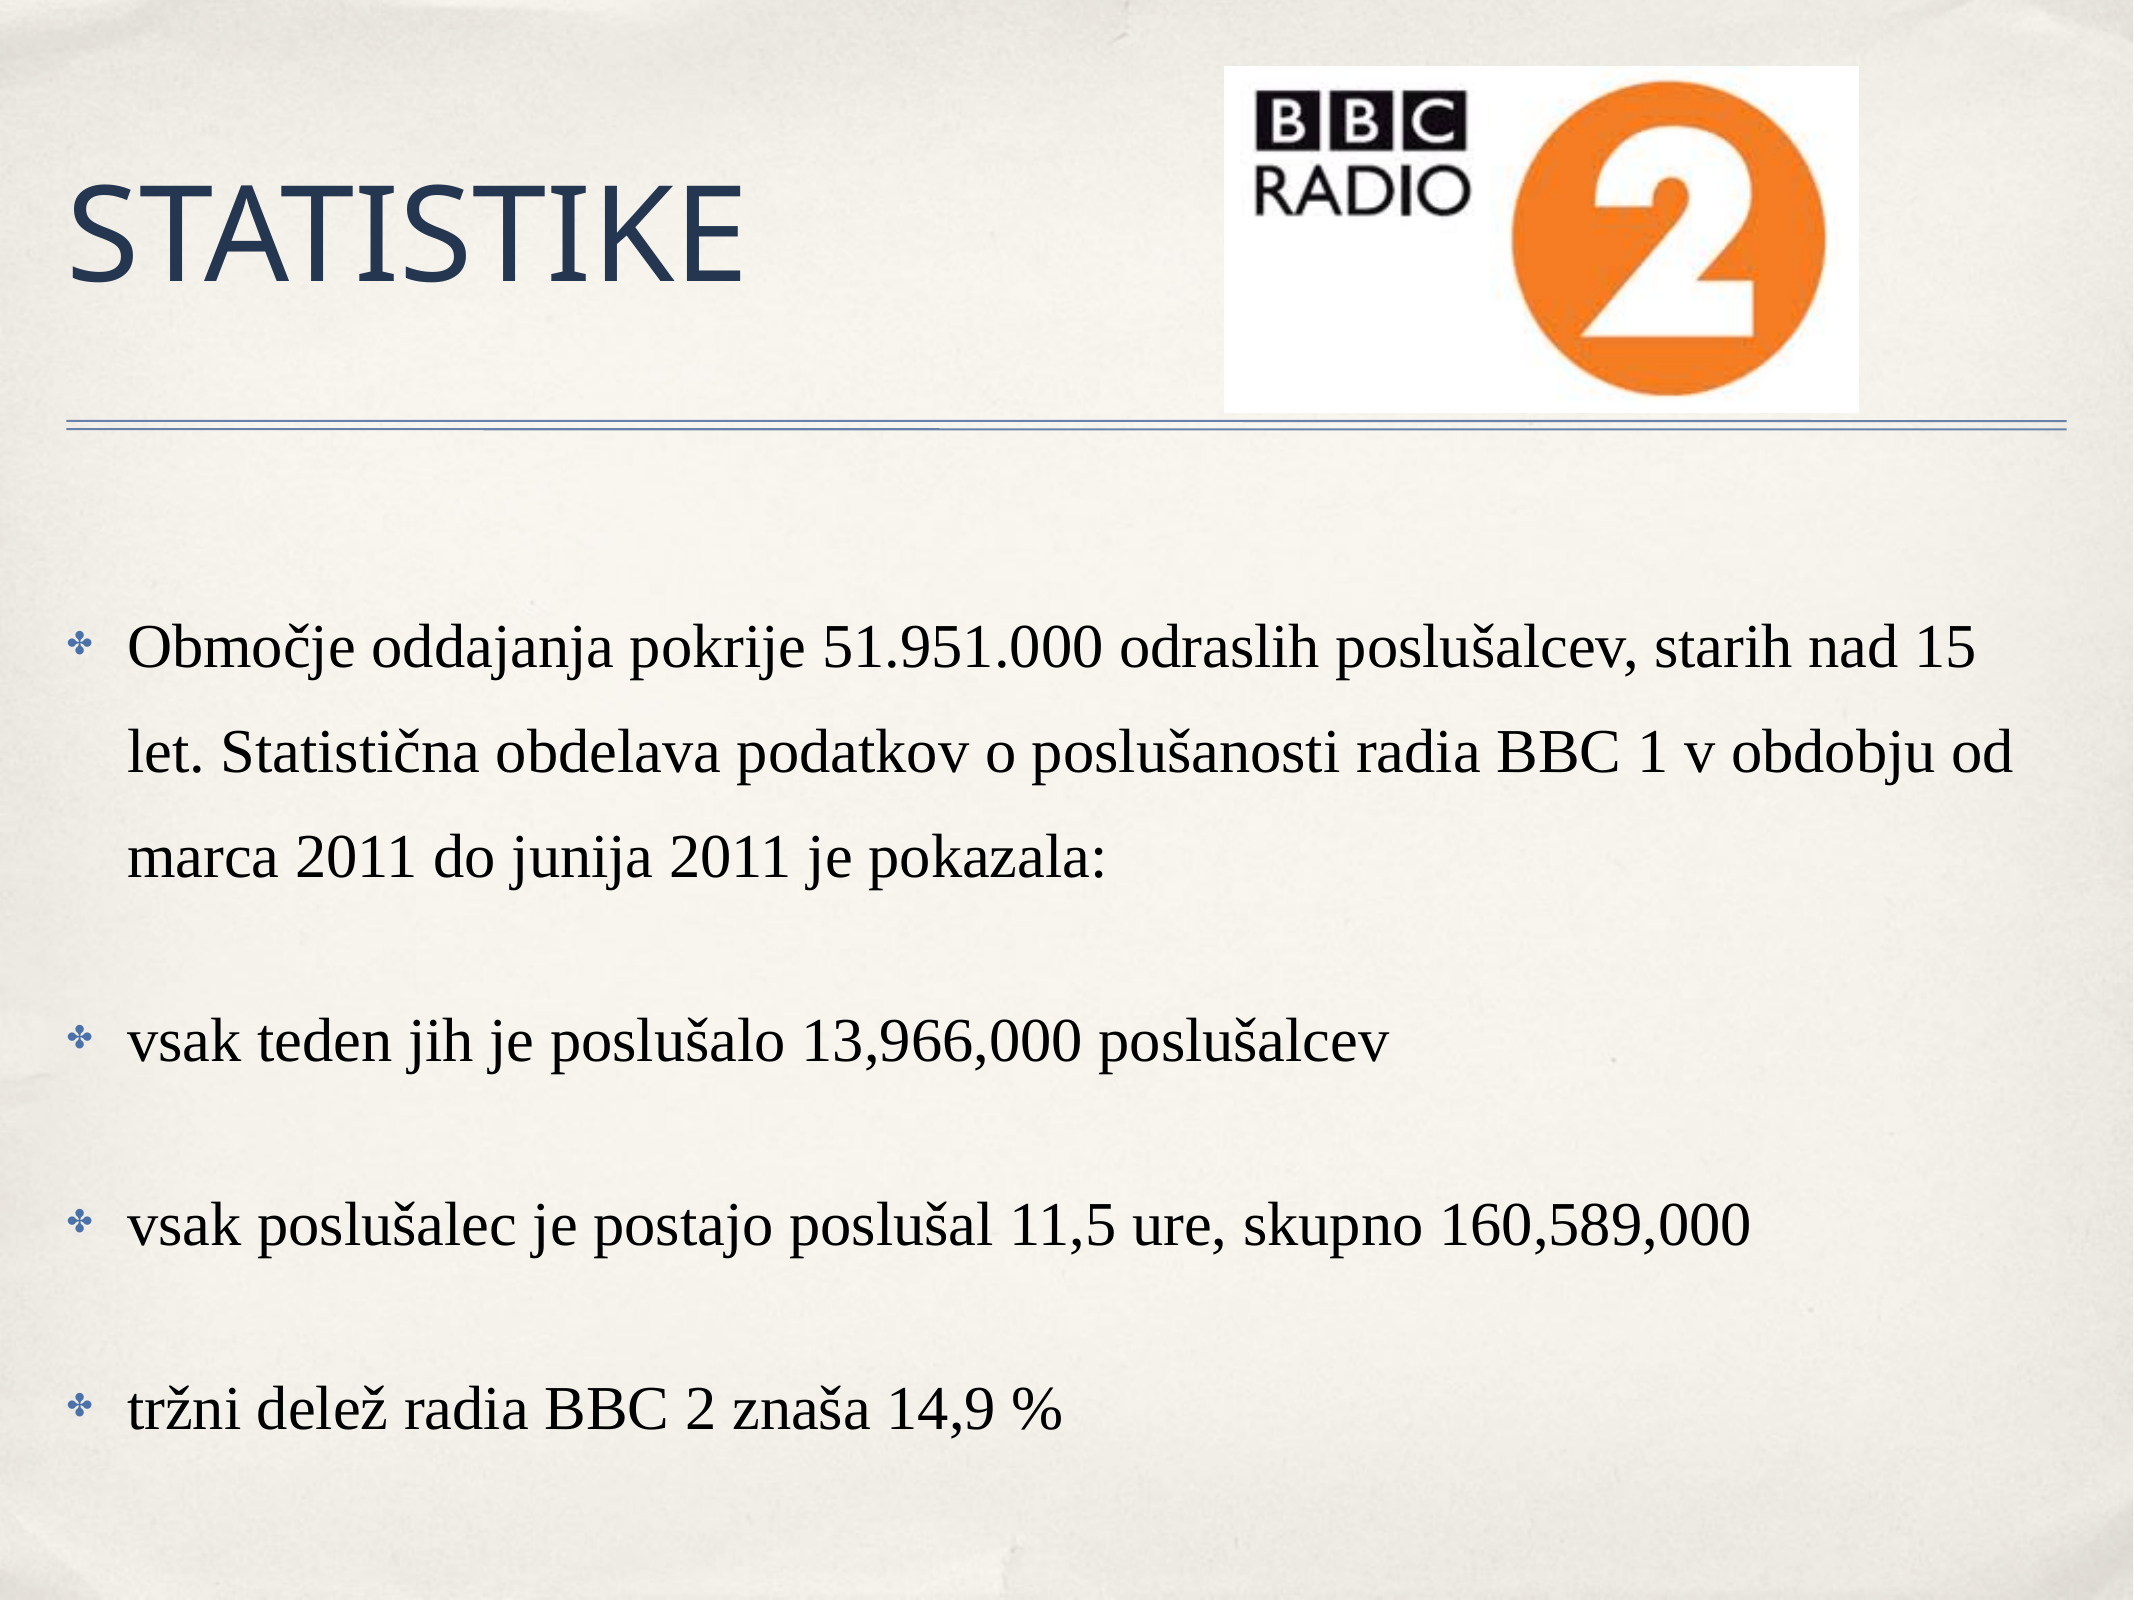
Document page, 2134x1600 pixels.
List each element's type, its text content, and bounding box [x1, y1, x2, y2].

picture [0, 0, 2134, 1600]
title STATISTIKE [58, 29, 2075, 447]
list Območje oddajanja pokrije 51.951.000 odraslih poslušalcev, starih nad 15 let. Statistična obdelava podatkov o poslušanosti radia BBC 1 v obdobju od marca 2011 do junija 2011 je pokazala: vsak teden jih je poslušalo 13,966,000 poslušalcev vsak poslušalec je postajo poslušal 11,5 ure, skupno 160,589,000 tržni delež radia BBC 2 znaša 14,9 % [58, 447, 2075, 1570]
